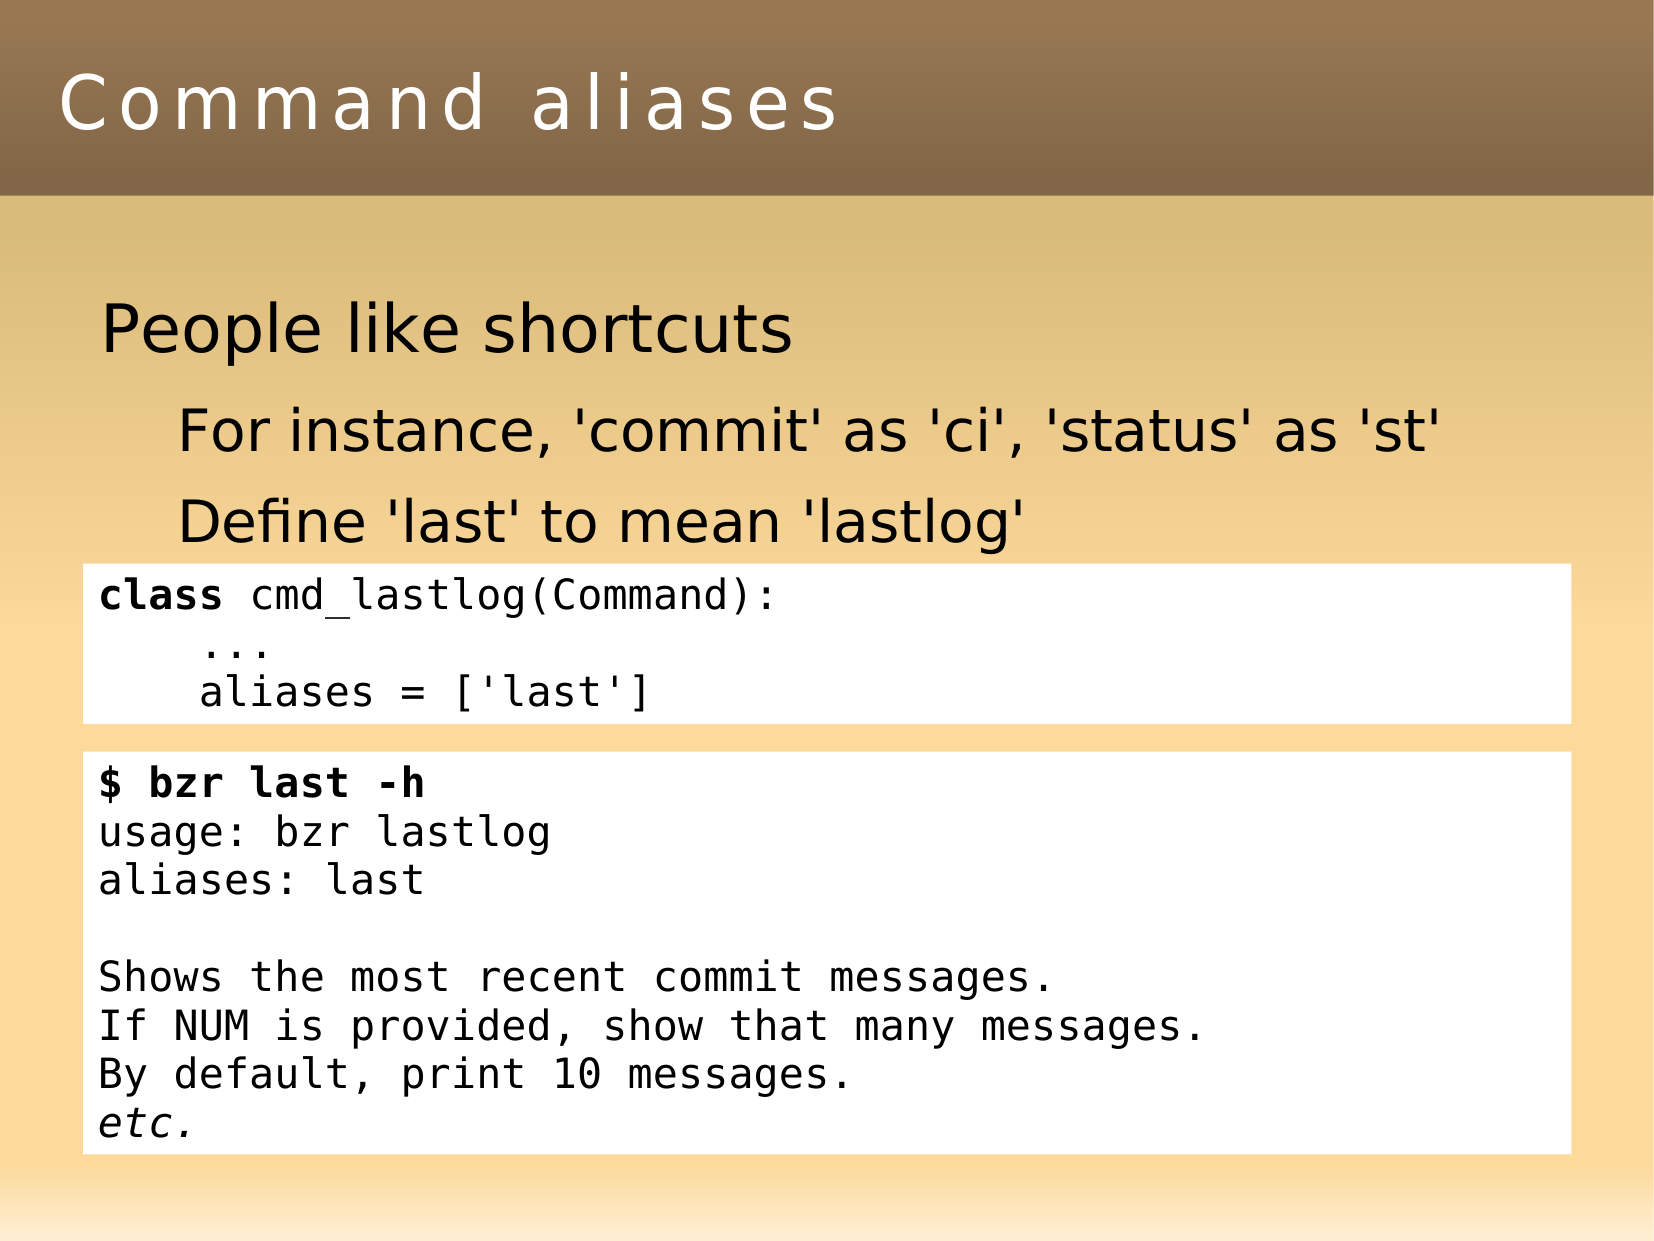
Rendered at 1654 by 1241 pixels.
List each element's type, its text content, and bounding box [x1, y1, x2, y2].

text_box $ bzr last -h usage: bzr lastlog aliases: last Shows the most recent commit messages. If NUM is provided, show that many messages. By default, print 10 messages. etc. [83, 751, 1572, 1155]
picture [0, 0, 1654, 1241]
title Command aliases [59, 29, 1595, 178]
list People like shortcuts For instance, 'commit' as 'ci', 'status' as 'st' Define 'last' to mean 'lastlog' [82, 290, 1571, 1109]
text_box class cmd_lastlog(Command): ... aliases = ['last'] [83, 563, 1572, 725]
